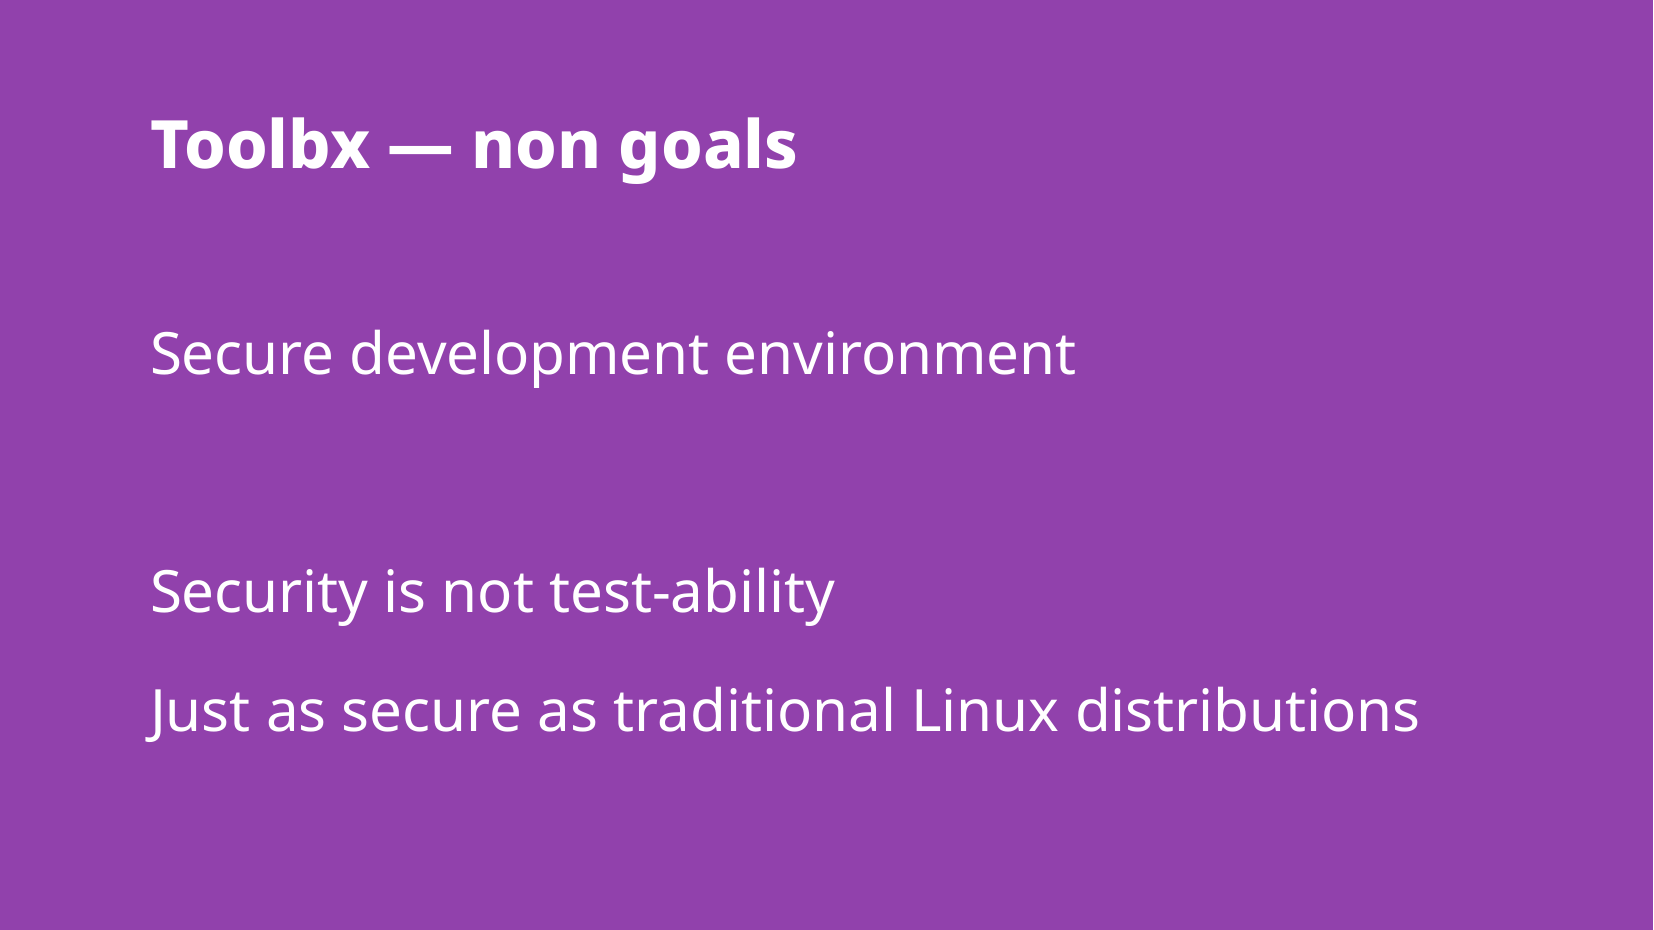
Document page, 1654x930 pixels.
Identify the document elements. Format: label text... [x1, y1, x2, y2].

subtitle Secure development environment Security is not test-ability Just as secure as traditional Linux distributions [150, 272, 1501, 812]
title Toolbx — non goals [150, 107, 1501, 188]
